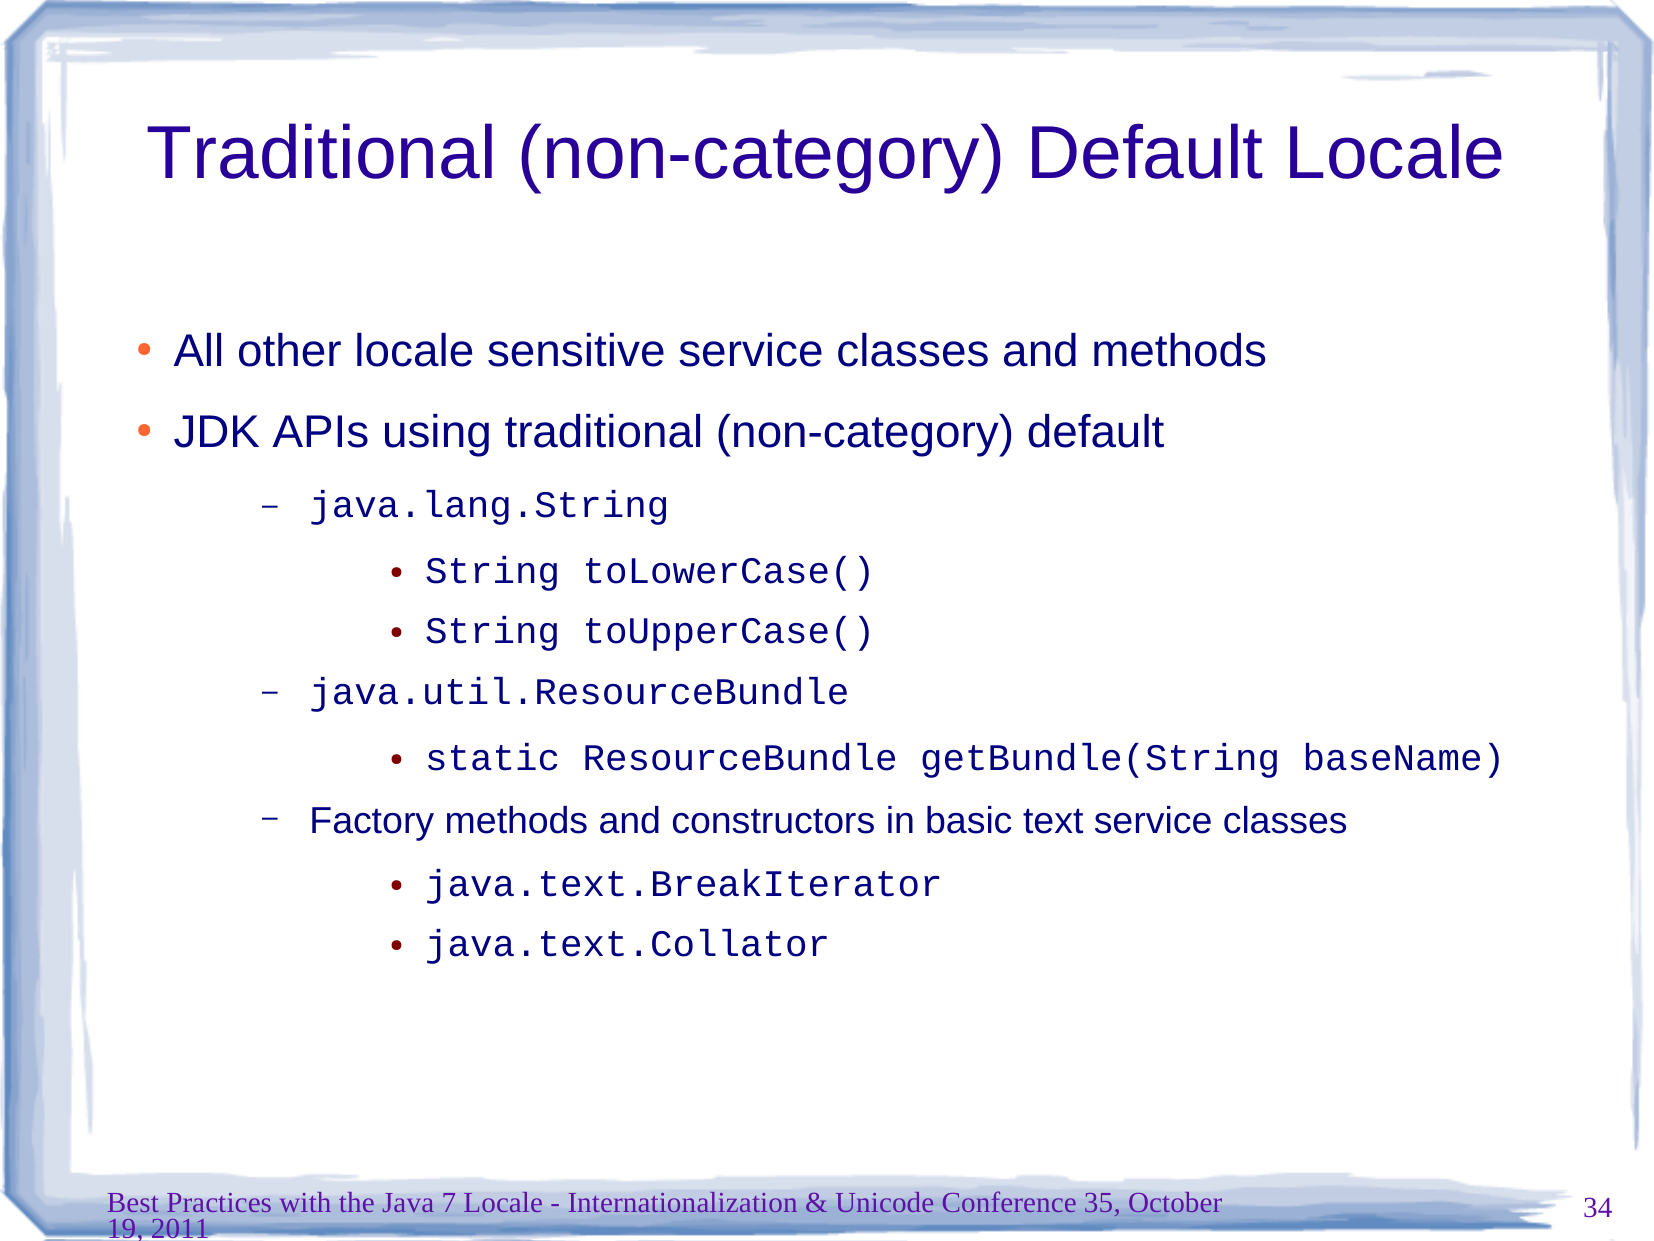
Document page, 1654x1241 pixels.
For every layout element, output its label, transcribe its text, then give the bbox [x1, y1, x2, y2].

title Traditional (non-category) Default Locale [82, 49, 1571, 257]
picture [0, 0, 1654, 1241]
list All other locale sensitive service classes and methods JDK APIs using traditional (non-category) default java.lang.String String toLowerCase() String toUpperCase() java.util.ResourceBundle static ResourceBundle getBundle(String baseName) Factory methods and constructors in basic text service classes java.text.BreakIterator java.text.Collator [118, 324, 1571, 1144]
